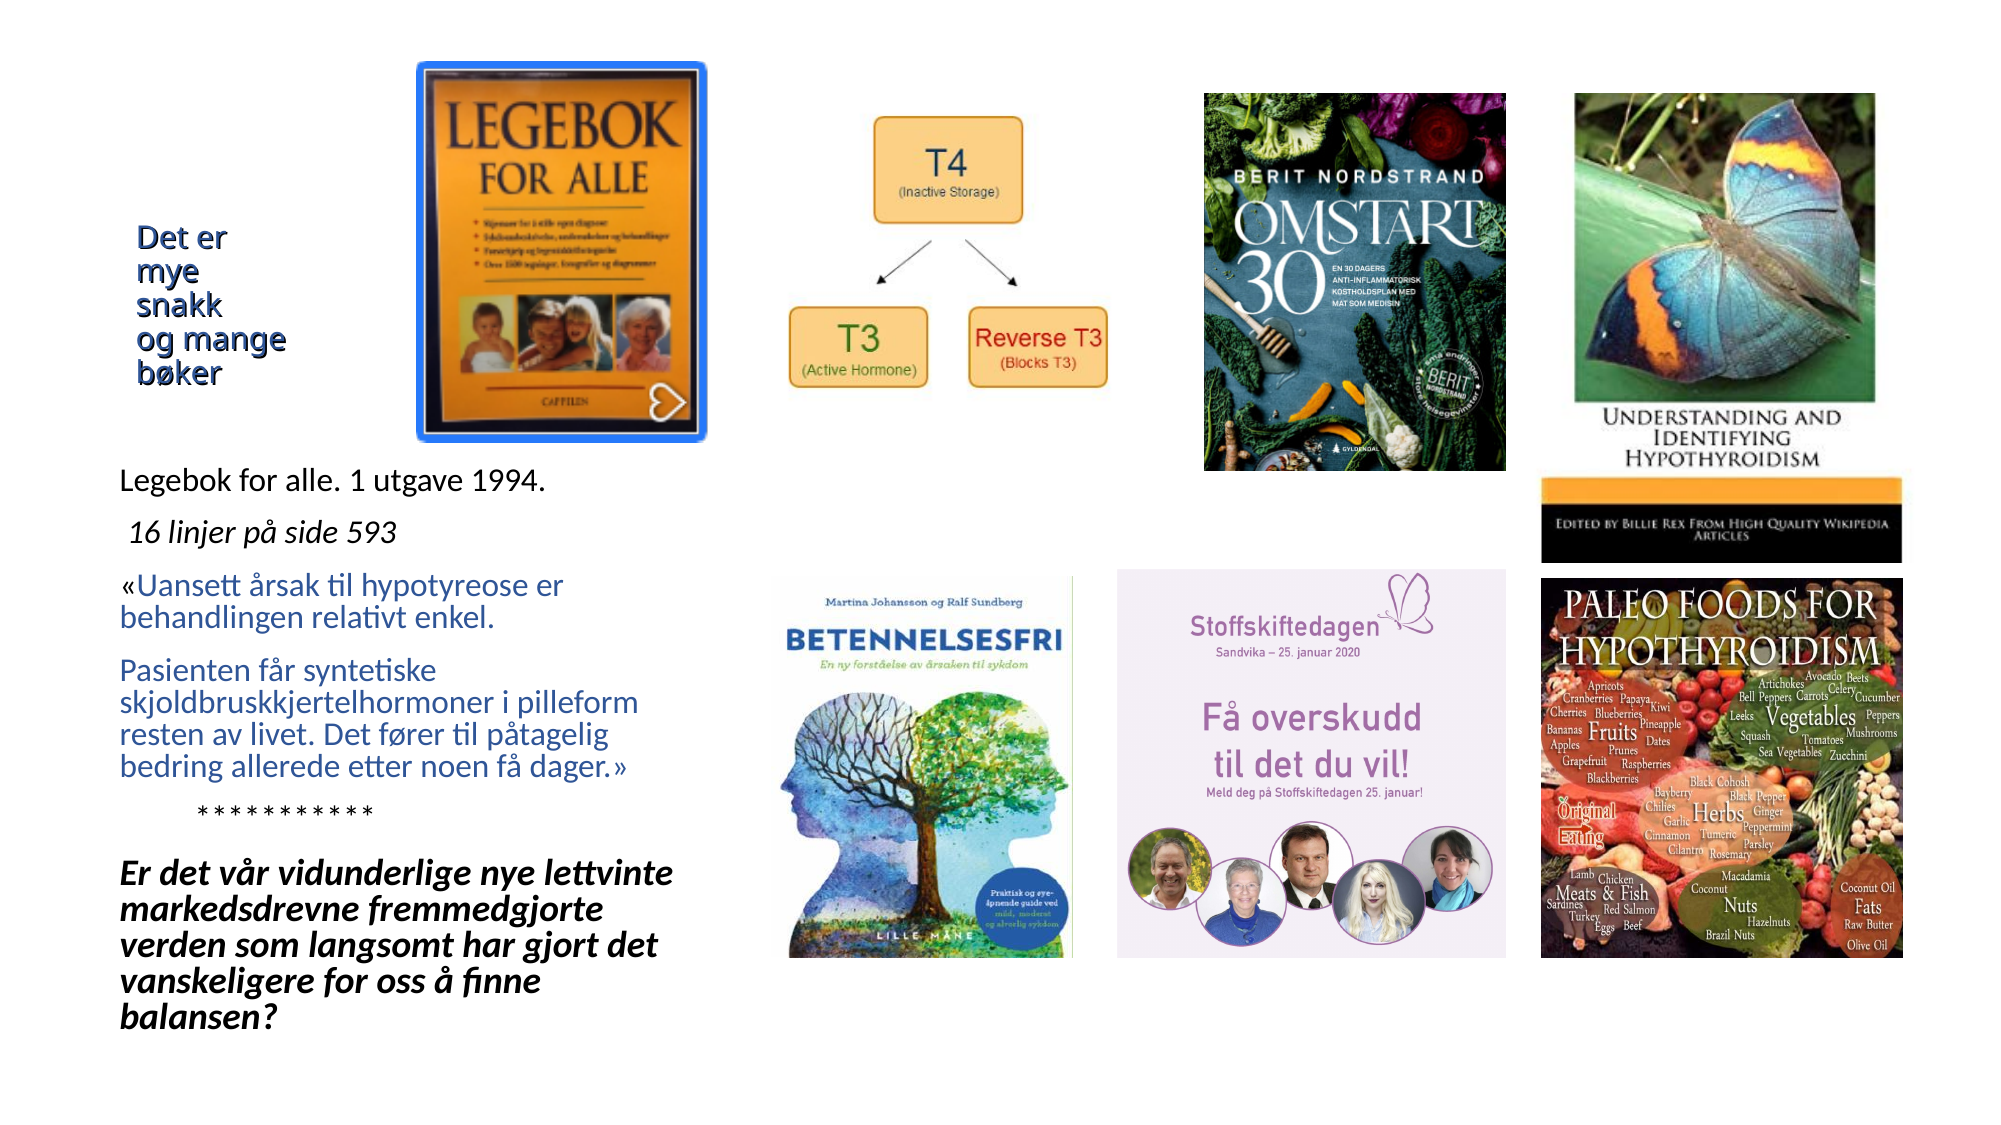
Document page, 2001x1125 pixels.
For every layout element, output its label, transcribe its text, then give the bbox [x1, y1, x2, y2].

picture [1117, 569, 1506, 958]
picture [771, 576, 1073, 958]
picture [1541, 578, 1903, 958]
list Legebok for alle. 1 utgave 1994. 16 linjer på side 593 «Uansett årsak til hypotyreose er behandlingen relativt enkel. Pasienten får syntetiske skjoldbruskkjertelhormoner i pilleform resten av livet. Det fører til påtagelig bedring allerede etter noen få dager.» *********** Er det vår vidunderlige nye lettvinte markedsdrevne fremmedgjorte verden som langsomt har gjort det vanskeligere for oss å finne balansen? [104, 458, 695, 1079]
title Det er mye snakk og mange bøker [120, 145, 416, 398]
picture [1204, 93, 1957, 563]
picture [416, 61, 1128, 443]
